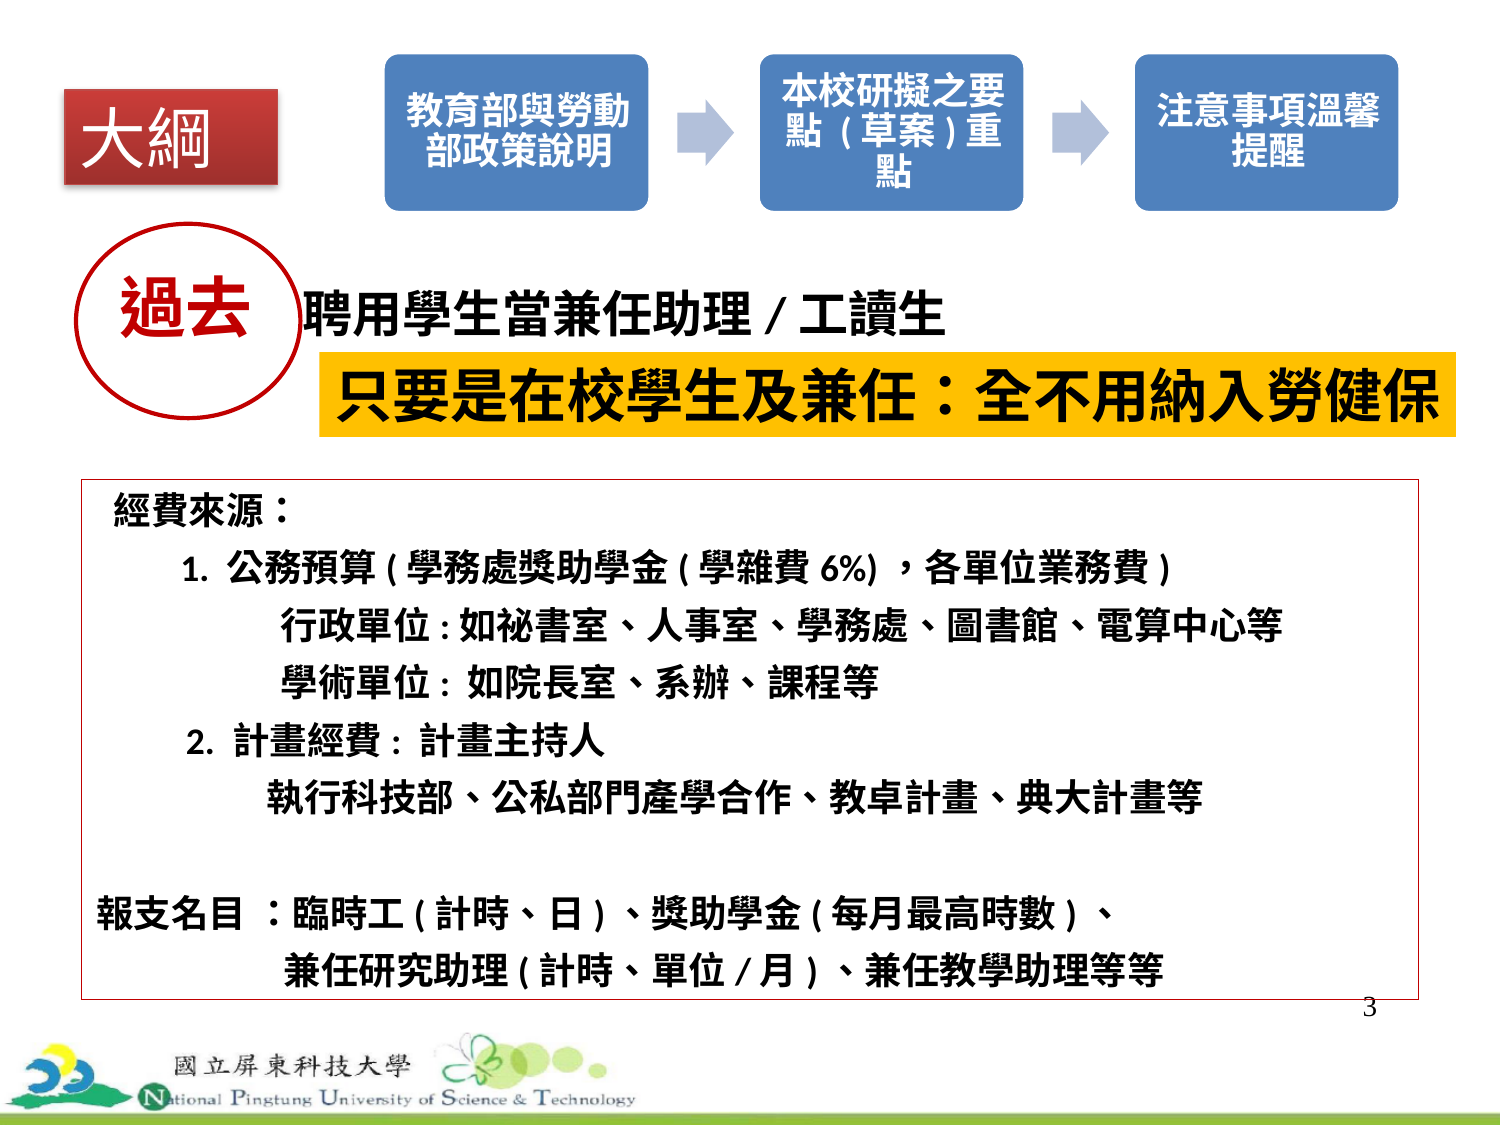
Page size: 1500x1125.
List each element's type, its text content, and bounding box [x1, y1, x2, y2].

text_box 過去 聘用學生當兼任助理/工讀生 [104, 390, 145, 414]
text_box [1052, 99, 1110, 166]
text_box [677, 99, 735, 166]
text_box 大綱 [64, 89, 278, 185]
text_box <編號> [1347, 979, 1500, 1023]
text_box 只要是在校學生及兼任：全不用納入勞健保 [319, 352, 1456, 437]
picture [0, 1023, 1500, 1125]
text_box 過去 聘用學生當兼任助理/工讀生 [104, 258, 298, 414]
text_box 注意事項溫馨提醒 [1132, 52, 1401, 213]
text_box 本校研擬之要點 (草案)重點 [757, 52, 1026, 213]
text_box 經費來源： 1. 公務預算(學務處獎助學金(學雜費6%)，各單位業務費) 行政單位:如祕書室、人事室、學務處、圖書館、電算中心等 學術單位: 如院長室、系辦、課程等 2. 計畫經費: 計畫主持人 執行科技部、公私部門產學合作、教卓計畫、典大計畫等 報支名目 ：臨時工(計時、日)、獎助學金(每月最高時數)、 兼任研究助理(計時、單位/月)、兼任教學助理等等 [81, 479, 1419, 1000]
text_box 過去 聘用學生當兼任助理/工讀生 [232, 258, 963, 414]
text_box 教育部與勞動部政策說明 [382, 52, 651, 213]
